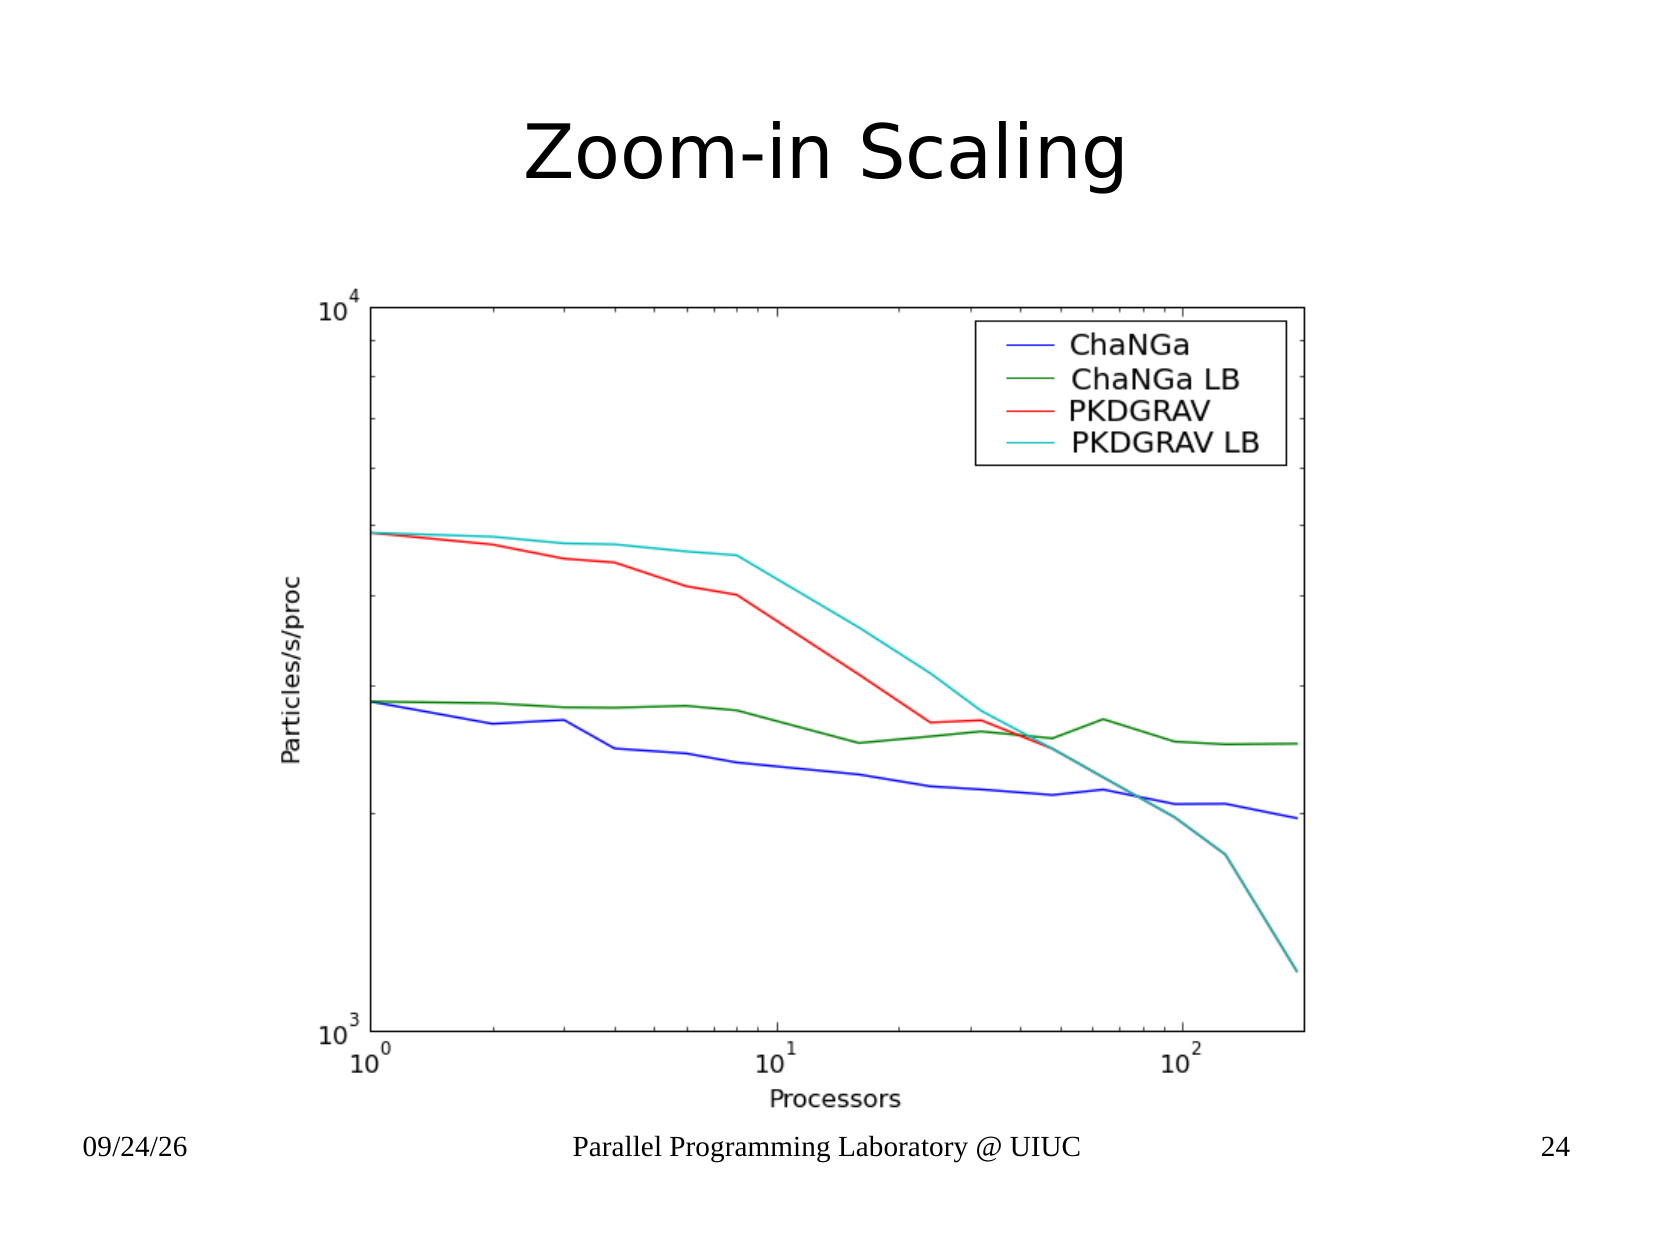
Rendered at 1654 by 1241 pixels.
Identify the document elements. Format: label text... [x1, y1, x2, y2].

picture [220, 217, 1424, 1121]
title Zoom-in Scaling [82, 49, 1571, 257]
